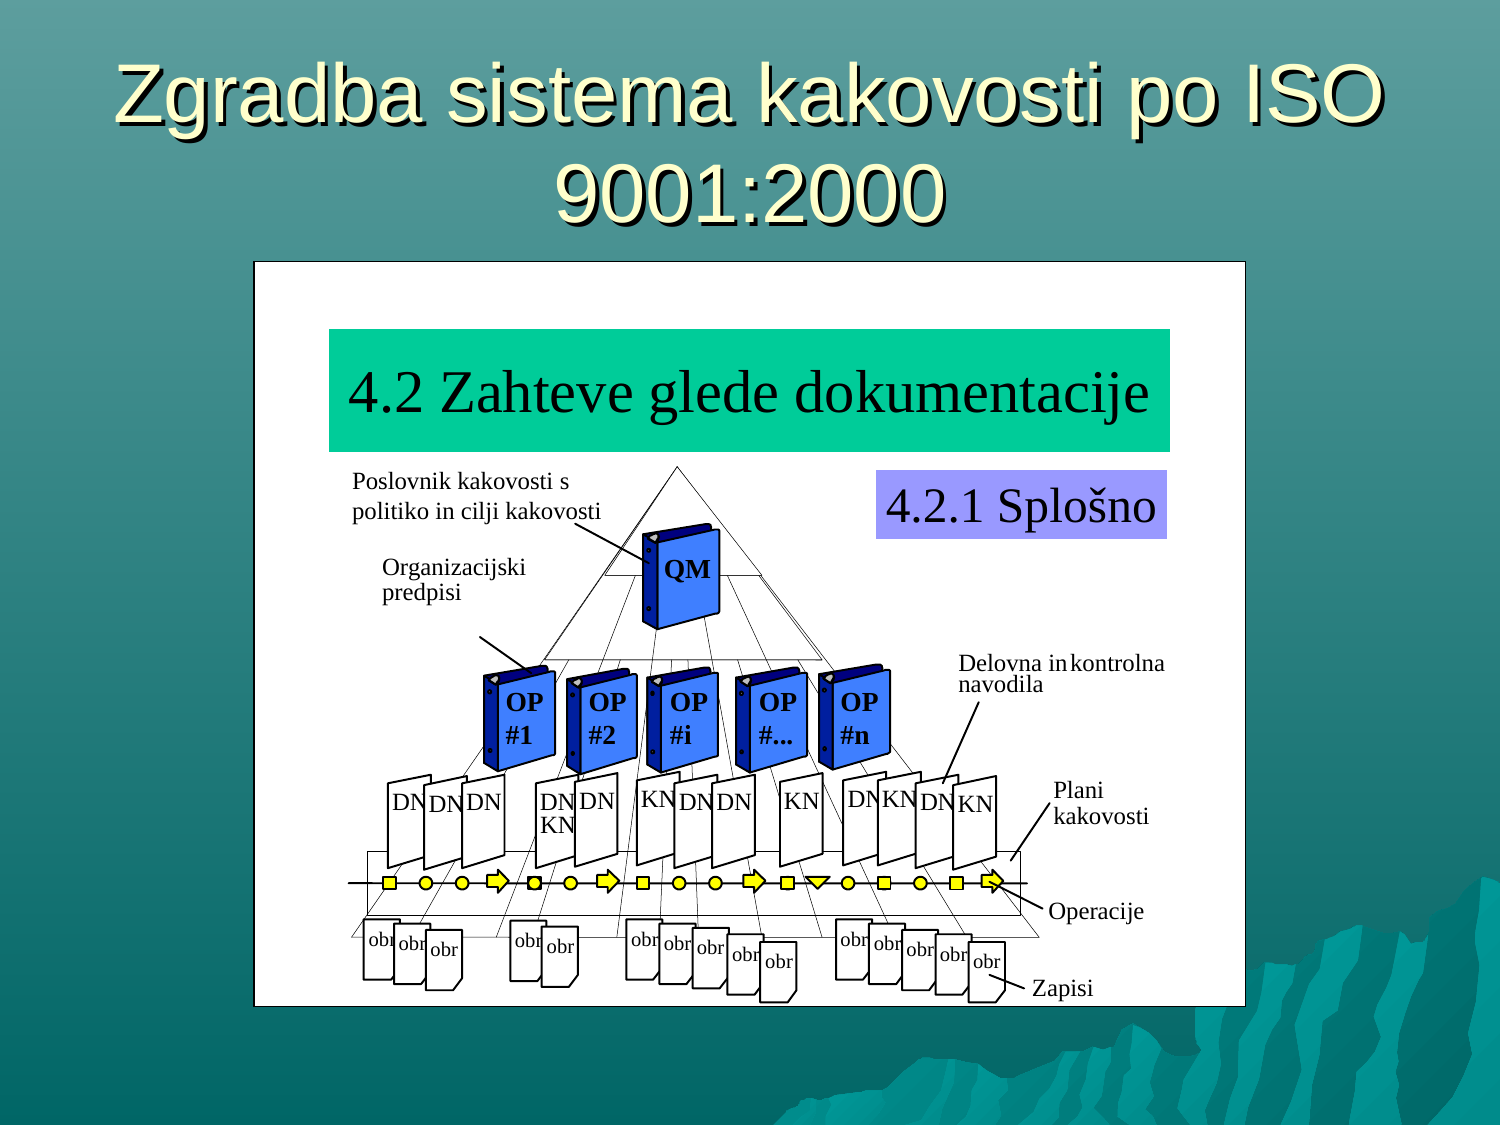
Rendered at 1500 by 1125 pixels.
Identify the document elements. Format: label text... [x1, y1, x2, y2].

title Zgradba sistema kakovosti po ISO 9001:2000 [75, 31, 1426, 247]
text_box [254, 262, 1245, 1006]
